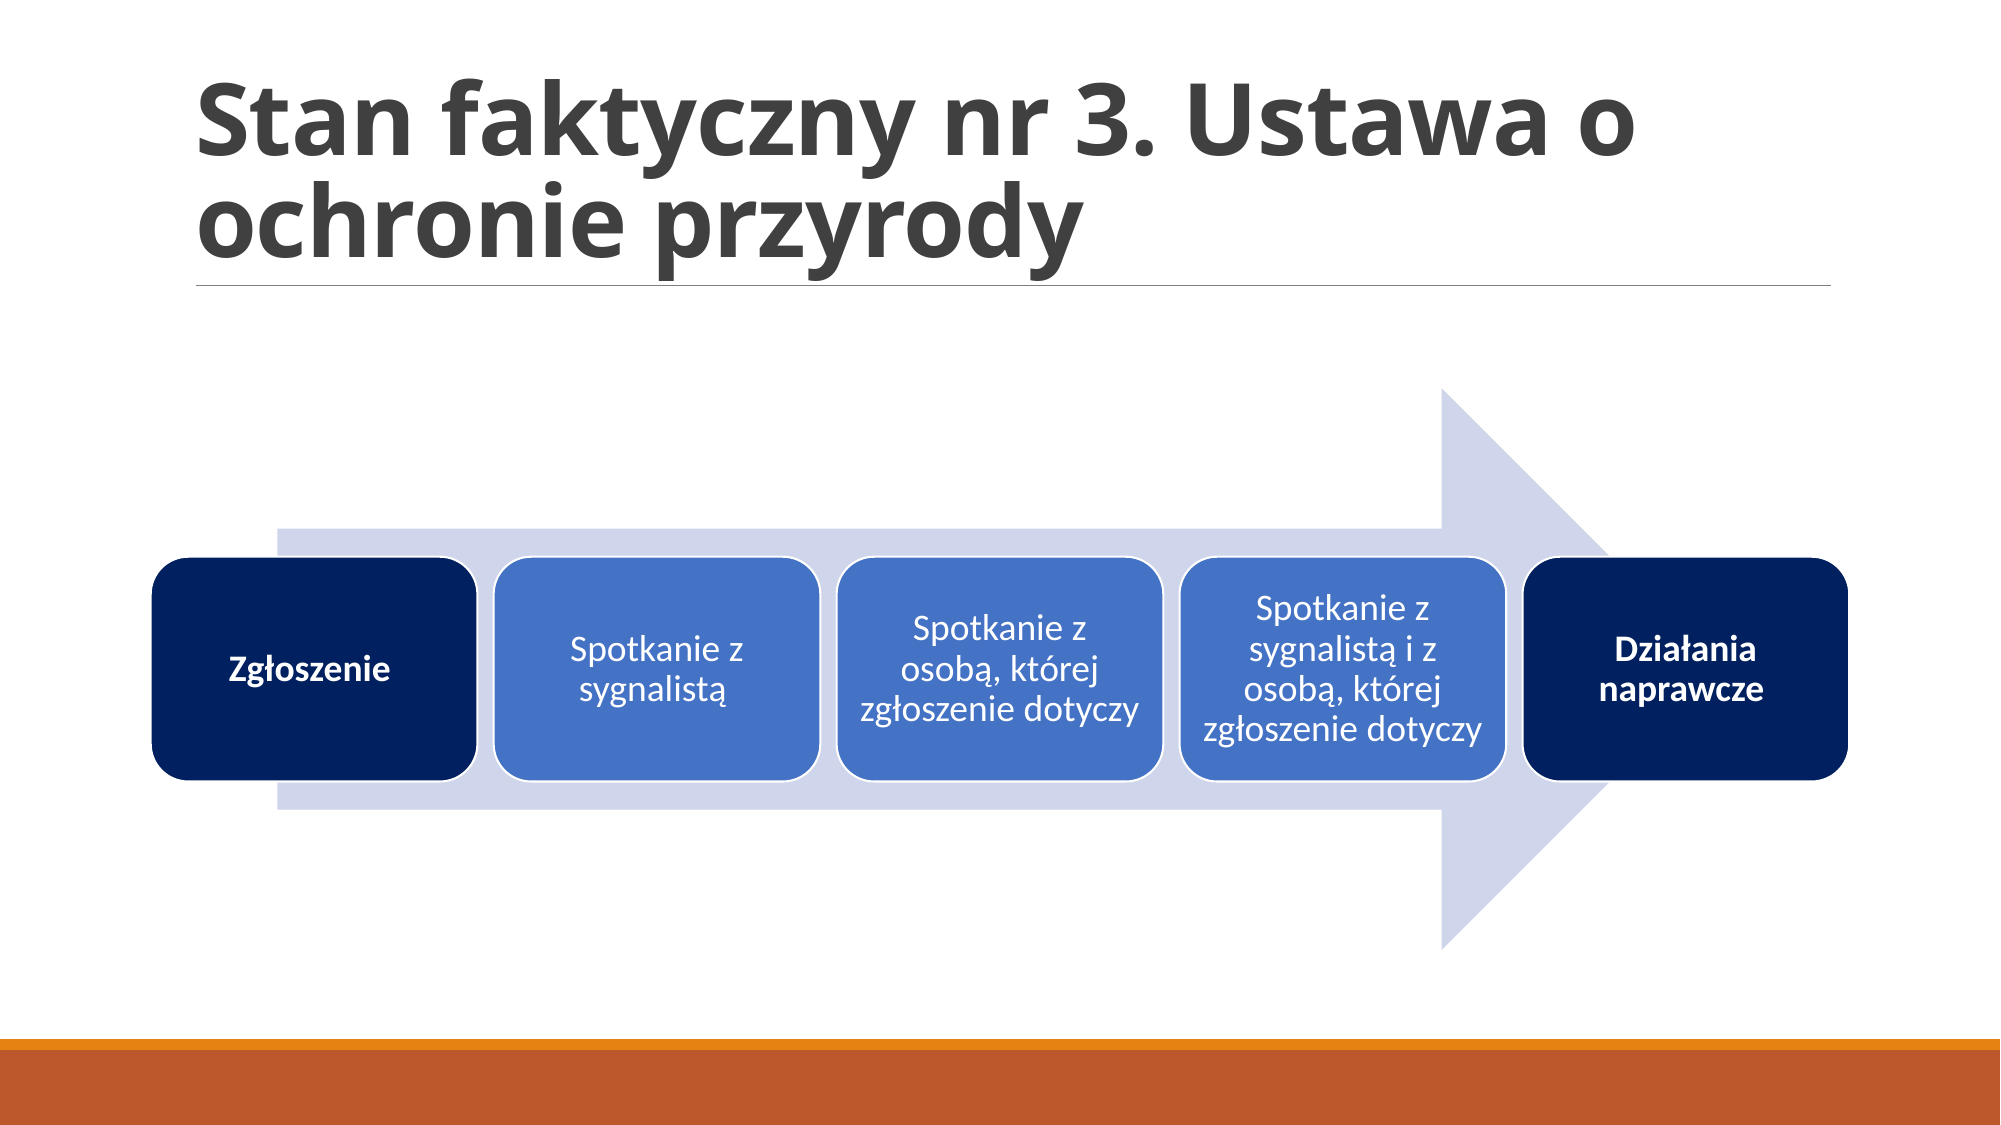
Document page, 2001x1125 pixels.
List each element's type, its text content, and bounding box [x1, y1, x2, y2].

title Stan faktyczny nr 3. Ustawa o ochronie przyrody [180, 47, 1831, 286]
text_box [277, 388, 1610, 951]
text_box Spotkanie z osobą, której zgłoszenie dotyczy [836, 556, 1164, 782]
text_box Zgłoszenie [150, 556, 478, 782]
text_box Działania naprawcze [1522, 556, 1850, 782]
text_box Spotkanie z sygnalistą i z osobą, której zgłoszenie dotyczy [1179, 556, 1507, 782]
text_box Spotkanie z sygnalistą [493, 556, 821, 782]
